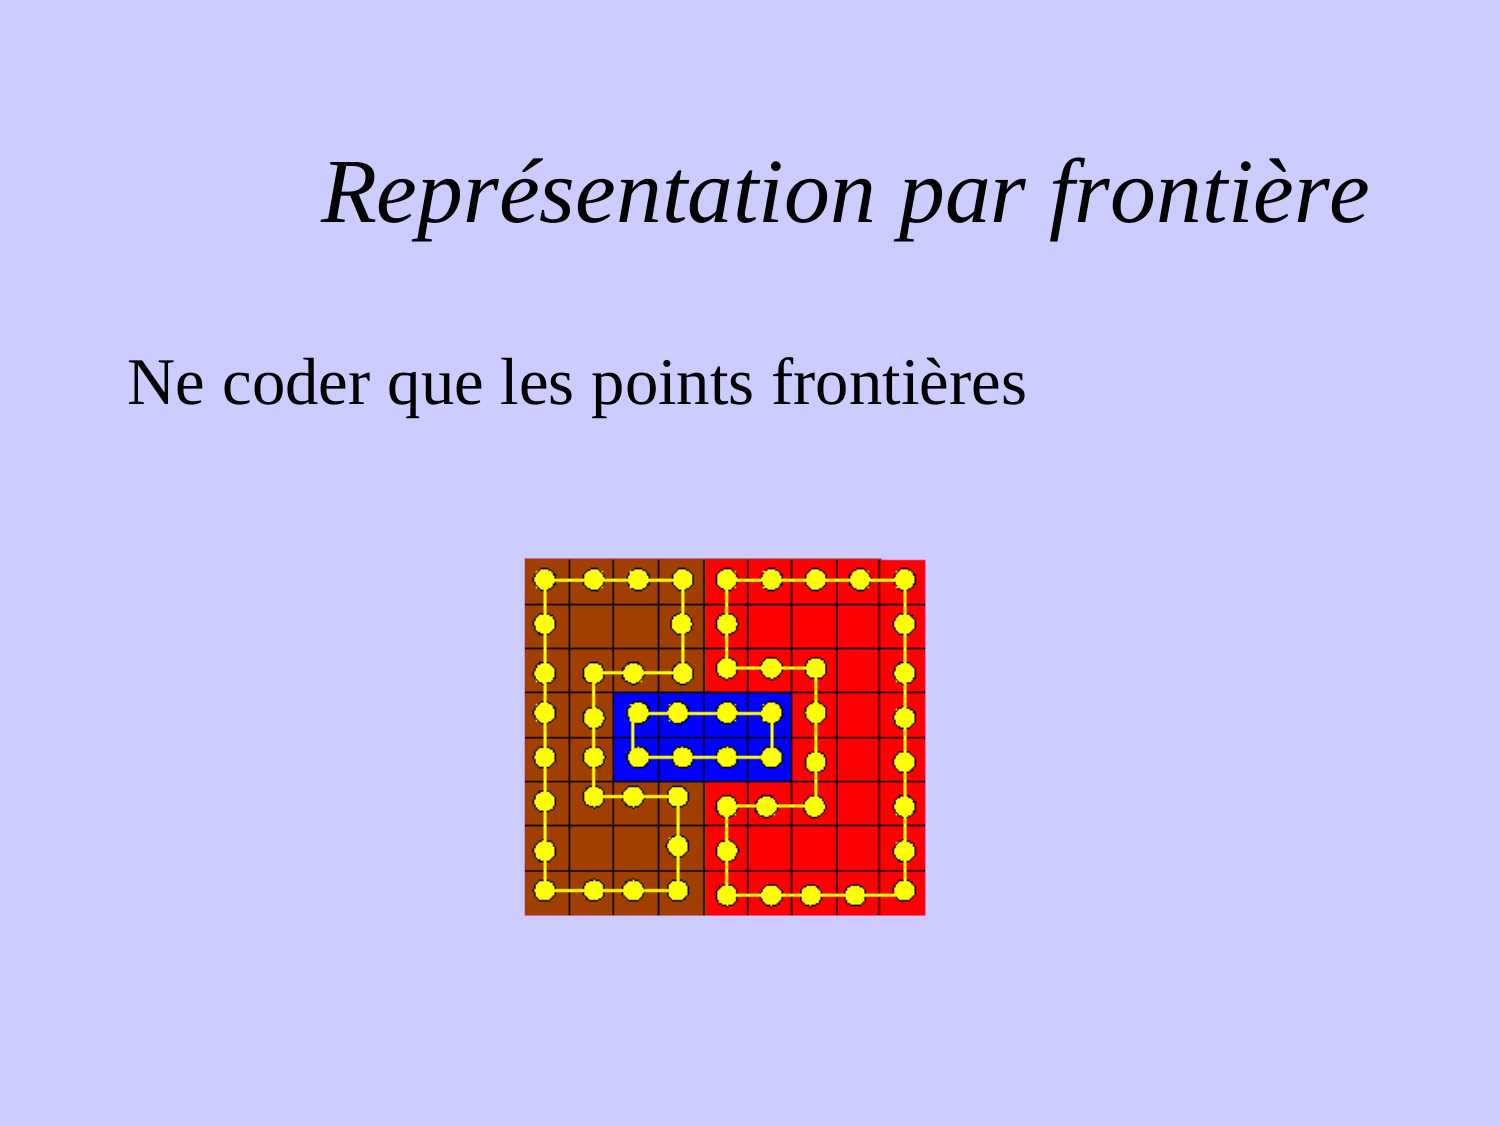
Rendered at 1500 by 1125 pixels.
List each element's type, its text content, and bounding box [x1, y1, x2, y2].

list Ne coder que les points frontières [112, 337, 1388, 1013]
picture [500, 532, 957, 941]
title Représentation par frontière [112, 62, 1388, 250]
